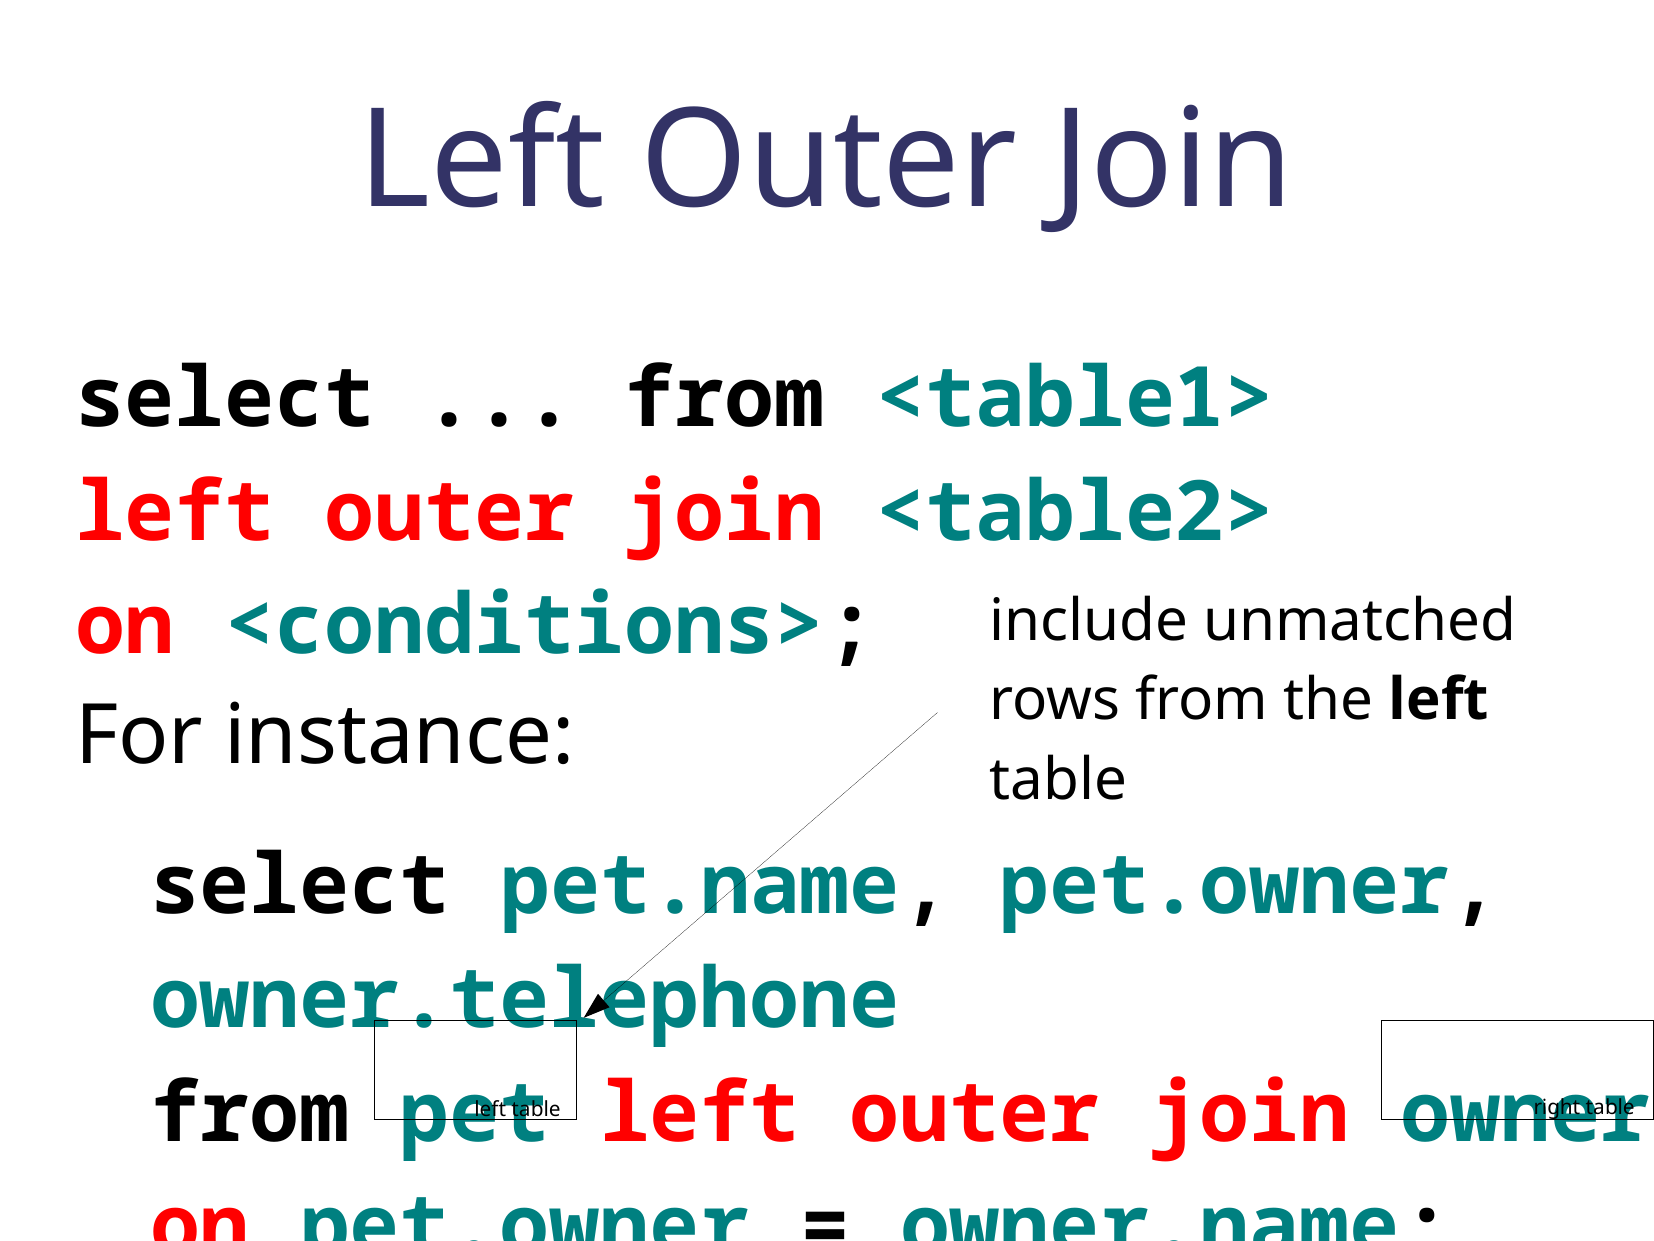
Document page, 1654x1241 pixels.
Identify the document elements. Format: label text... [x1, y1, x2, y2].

title Left Outer Join [82, 56, 1571, 250]
text_box select pet.name, pet.owner, owner.telephone from pet left outer join owner on pet.owner = owner.name; [150, 865, 1654, 1210]
text_box left table [459, 1086, 582, 1127]
text_box For instance: [75, 675, 1654, 865]
text_box include unmatched rows from the left table [975, 571, 1576, 863]
text_box select pet.name, pet.owner, owner.telephone from pet left outer join owner on pet.owner = owner.name; [1382, 1021, 1653, 1119]
text_box right table [1518, 1084, 1654, 1125]
subtitle select ... from <table1> left outer join <table2> on <conditions>; [75, 337, 1613, 626]
